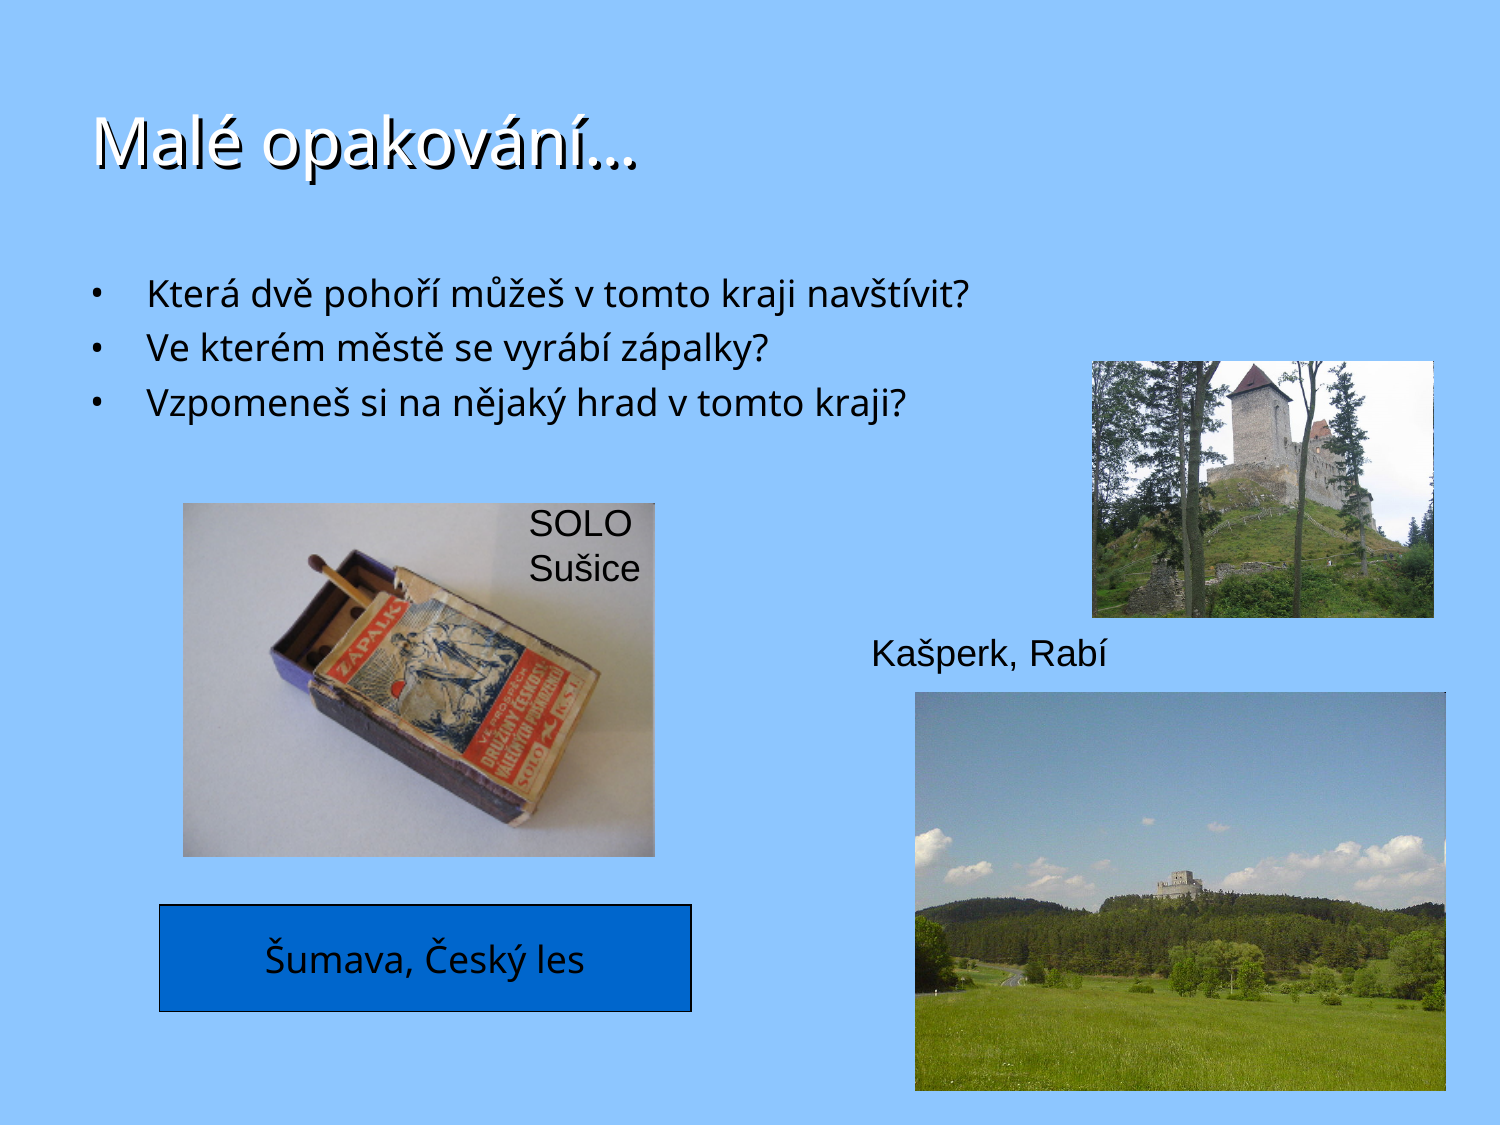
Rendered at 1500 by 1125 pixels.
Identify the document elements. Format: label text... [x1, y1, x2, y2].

picture [915, 692, 1446, 1091]
title Malé opakování… [75, 45, 1426, 233]
picture [1092, 361, 1434, 618]
text_box Kašperk, Rabí [856, 621, 1176, 683]
picture [183, 503, 655, 858]
text_box Šumava, Český les [159, 904, 691, 1012]
list Která dvě pohoří můžeš v tomto kraji navštívit? Ve kterém městě se vyrábí zápalky? Vzpomeneš si na nějaký hrad v tomto kraji? [75, 262, 1426, 492]
text_box SOLO Sušice [513, 491, 727, 598]
